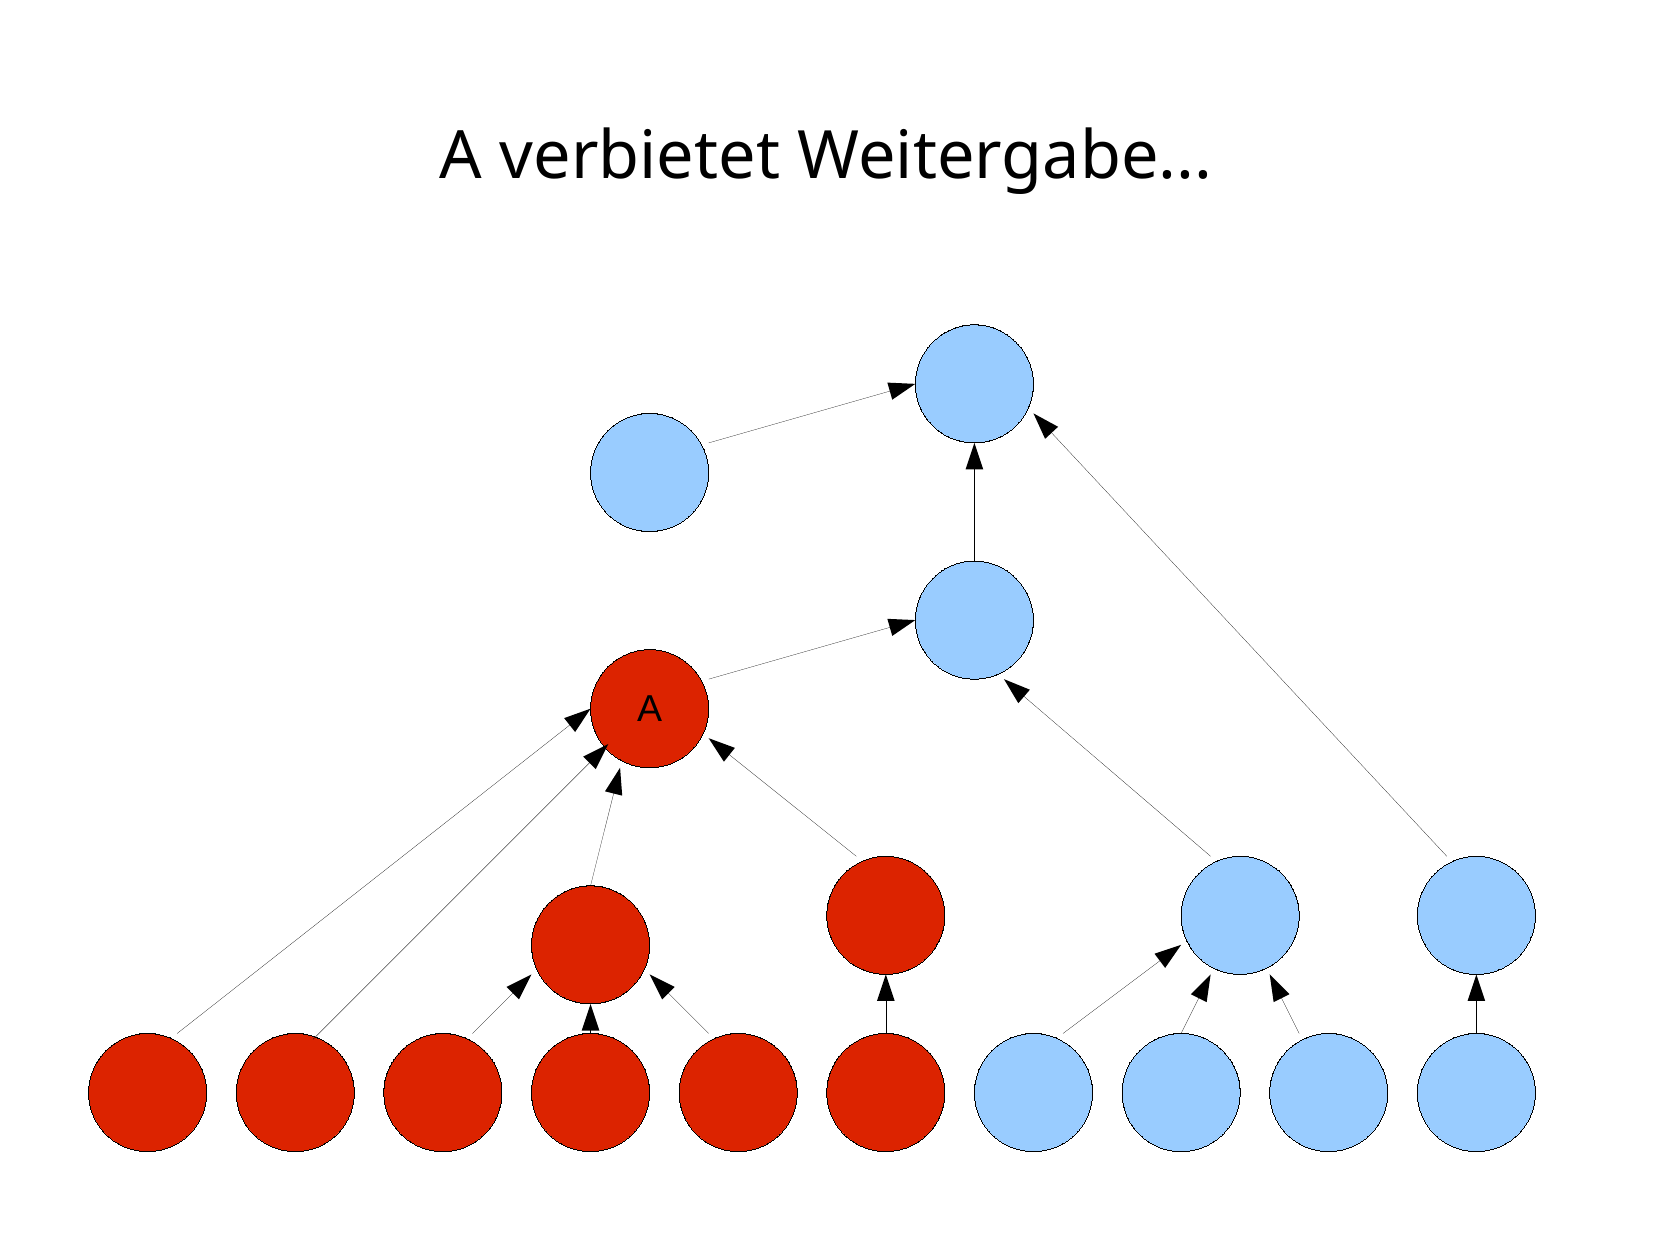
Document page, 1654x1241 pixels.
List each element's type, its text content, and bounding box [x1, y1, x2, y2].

text_box [531, 1033, 650, 1152]
text_box [974, 1033, 1093, 1152]
text_box [1181, 856, 1300, 975]
text_box [1417, 856, 1536, 975]
text_box [679, 1033, 798, 1152]
text_box A [590, 649, 709, 768]
text_box [826, 1033, 945, 1152]
text_box [88, 1033, 207, 1152]
text_box [590, 413, 709, 532]
text_box [1269, 1033, 1388, 1152]
text_box [915, 324, 1034, 443]
text_box [383, 1033, 502, 1152]
title A verbietet Weitergabe... [82, 56, 1571, 250]
text_box [1122, 1033, 1241, 1152]
text_box [1417, 1033, 1536, 1152]
text_box [531, 885, 650, 1004]
text_box [915, 561, 1034, 680]
text_box [826, 856, 945, 975]
text_box [236, 1033, 355, 1152]
